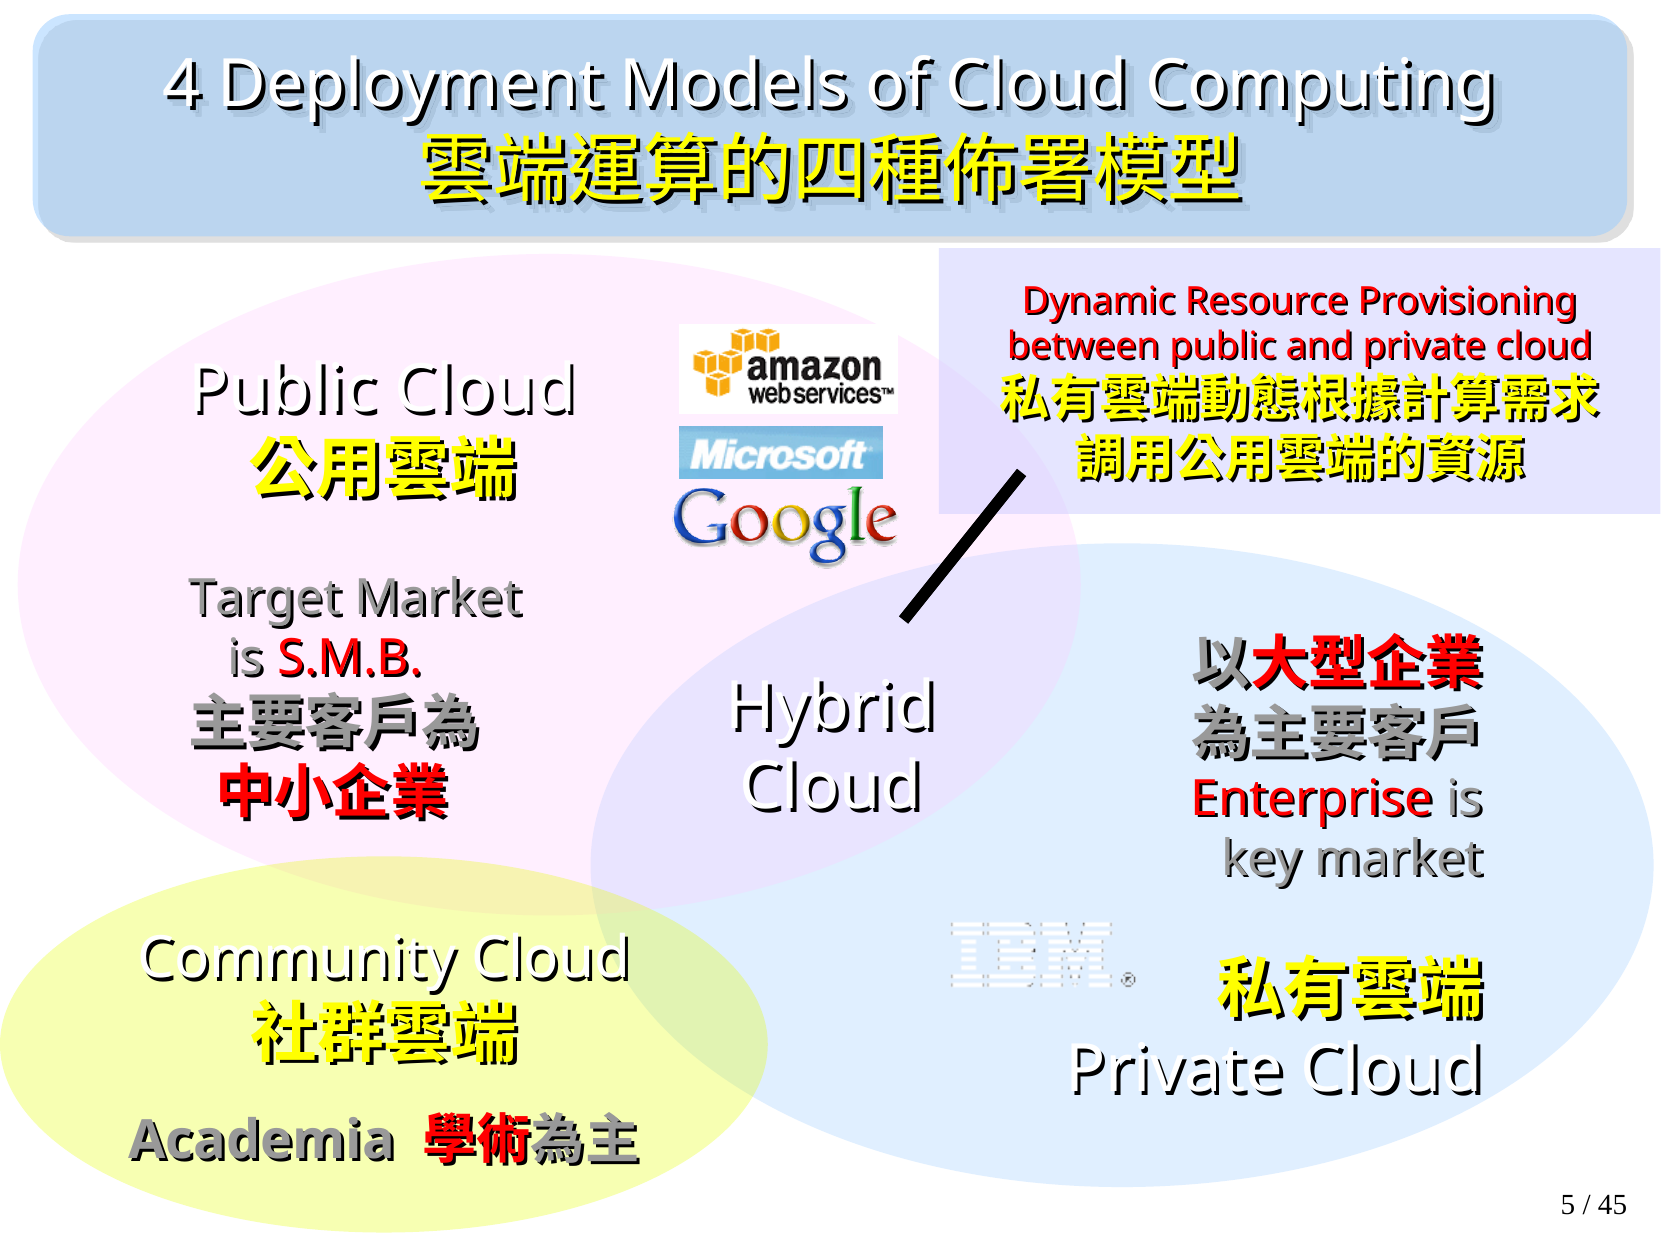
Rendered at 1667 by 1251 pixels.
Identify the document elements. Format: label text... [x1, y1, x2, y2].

text_box Public Cloud 公用雲端 Target Market is S.M.B. 主要客戶為 中小企業 [17, 253, 1081, 910]
text_box 4 Deployment Models of Cloud Computing 雲端運算的四種佈署模型 [32, 14, 1628, 237]
text_box Hybrid Cloud [569, 654, 1093, 830]
text_box Community Cloud 社群雲端 Academia 學術為主 [0, 856, 768, 1233]
picture [667, 484, 904, 570]
picture [679, 426, 883, 479]
text_box Dynamic Resource Provisioning between public and private cloud 私有雲端動態根據計算需求 調用公用雲端的資源 [938, 248, 1661, 514]
text_box 以大型企業 為主要客戶 Enterprise is key market 私有雲端 Private Cloud [654, 543, 1654, 1188]
picture [679, 324, 898, 414]
picture [915, 897, 1149, 1005]
